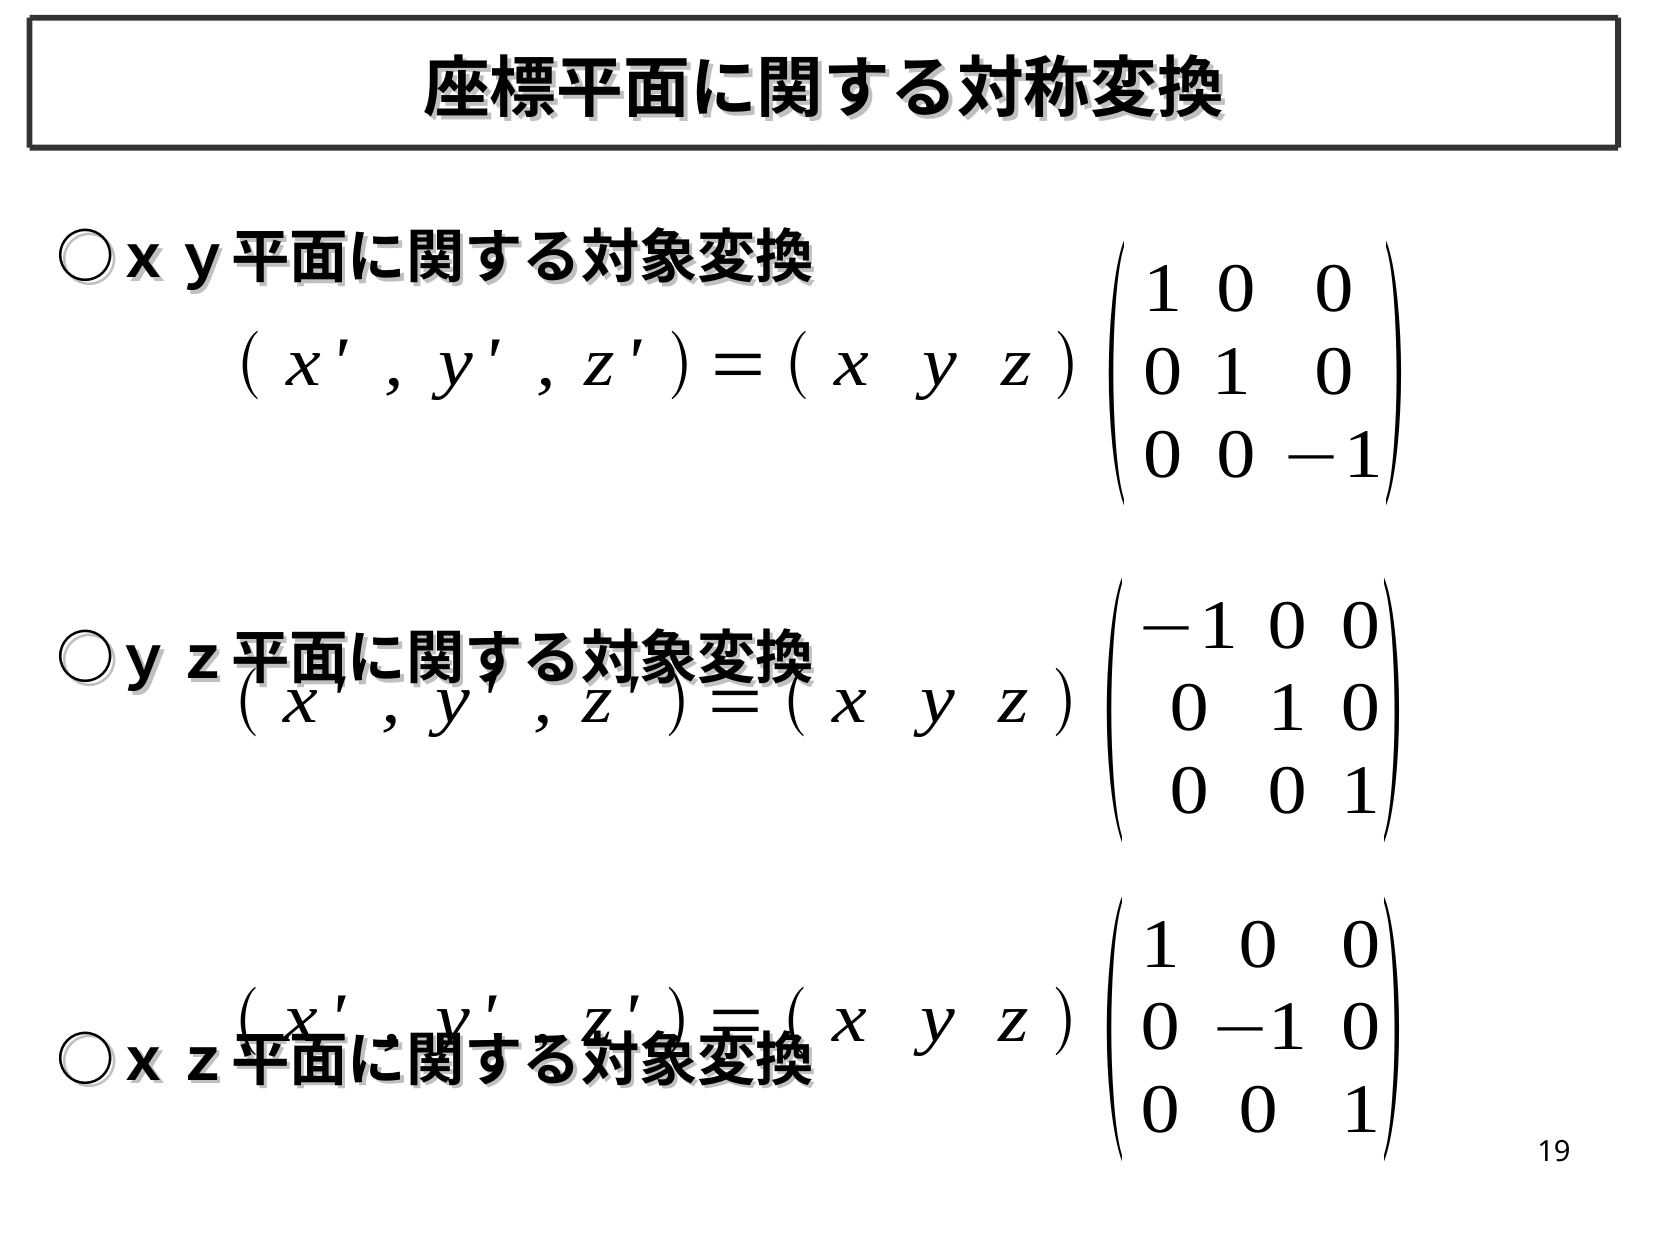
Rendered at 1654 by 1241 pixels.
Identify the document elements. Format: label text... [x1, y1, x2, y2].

text_box ○ｘｙ平面に関する対象変換 ○ｙｚ平面に関する対象変換 ○ｘｚ平面に関する対象変換 [42, 202, 958, 925]
chart [958, 237, 1436, 508]
text_box 座標平面に関する対称変換 [29, 17, 1619, 148]
chart [215, 574, 1433, 845]
chart [215, 893, 1434, 1164]
